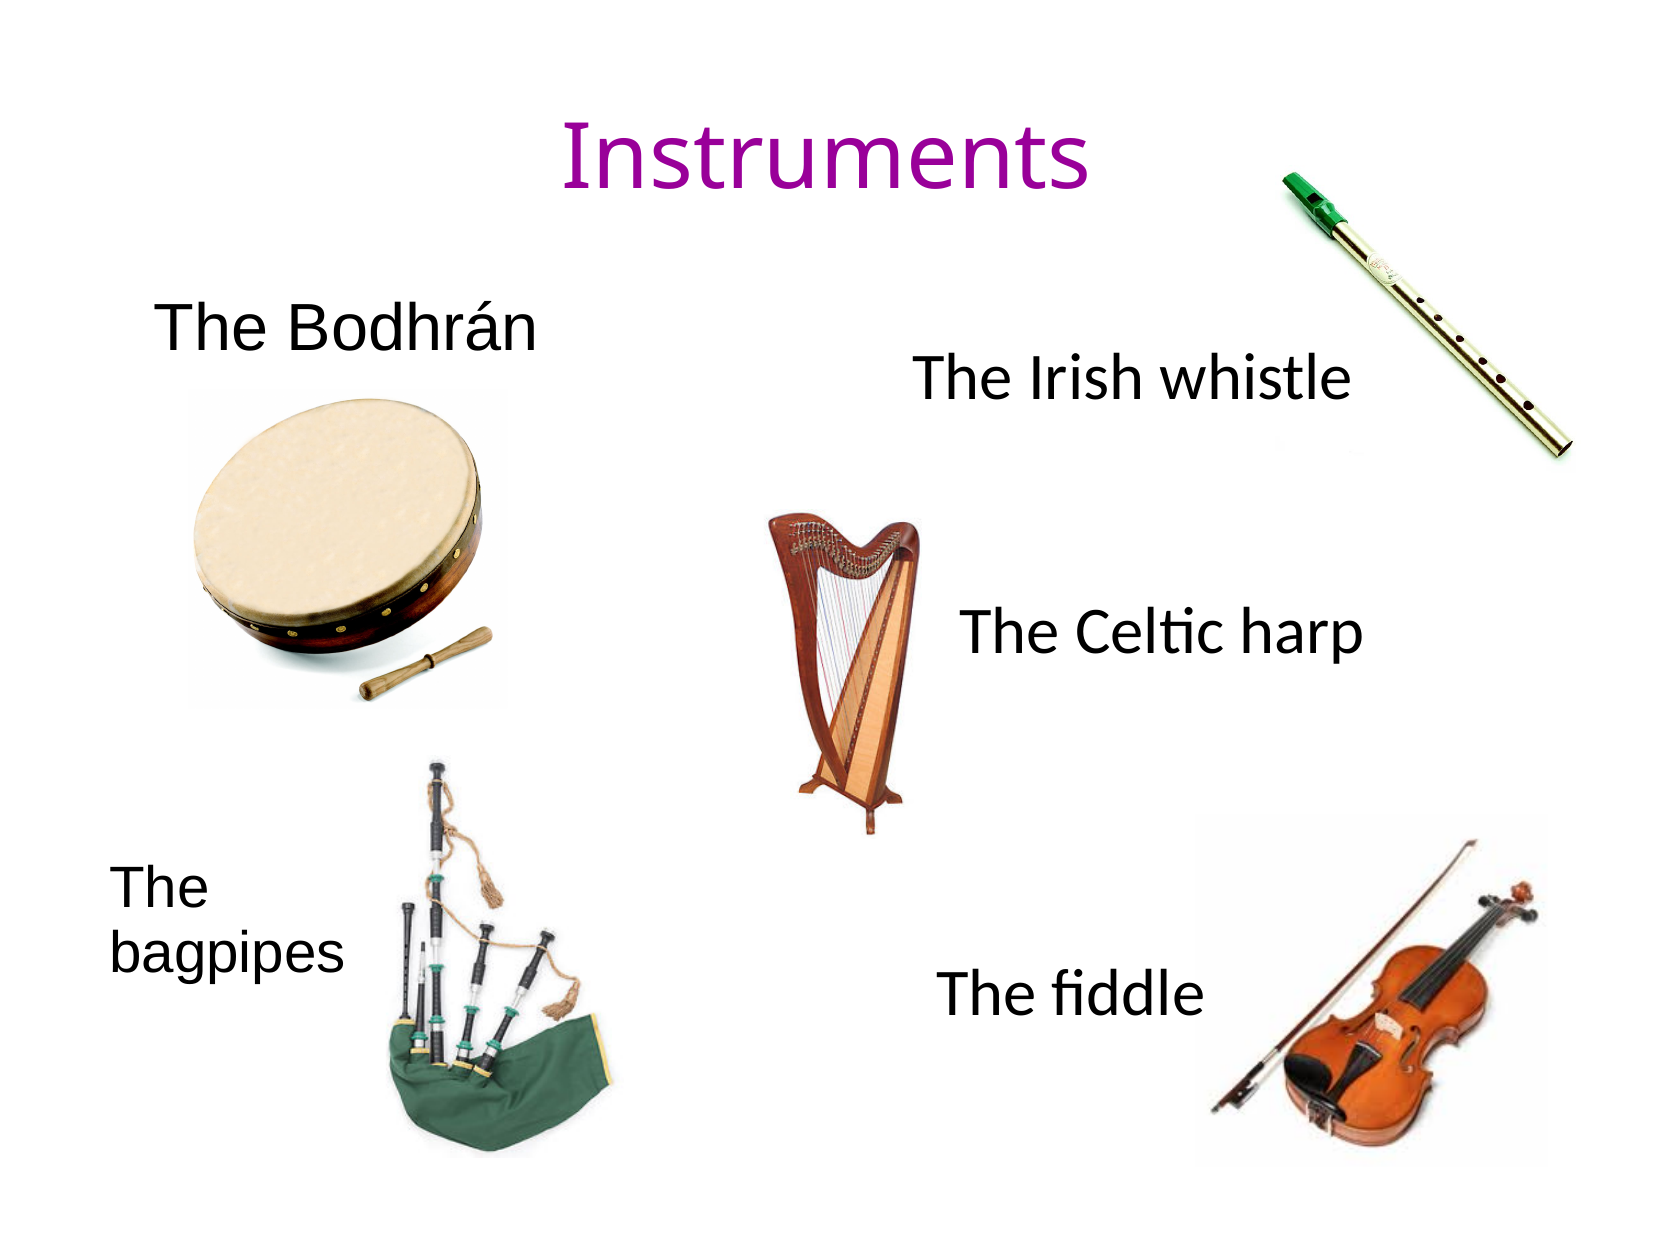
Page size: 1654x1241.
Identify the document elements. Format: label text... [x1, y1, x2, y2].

picture [188, 389, 508, 709]
text_box The Celtic harp [944, 596, 1406, 745]
picture [354, 755, 624, 1158]
picture [1275, 165, 1583, 473]
text_box The fiddle [921, 958, 1312, 1040]
text_box The Irish whistle [897, 342, 1394, 425]
title Instruments [82, 49, 1571, 257]
picture [685, 509, 1014, 839]
list The Bodhrán [82, 290, 567, 390]
text_box The bagpipes [94, 847, 426, 993]
picture [1195, 814, 1548, 1167]
